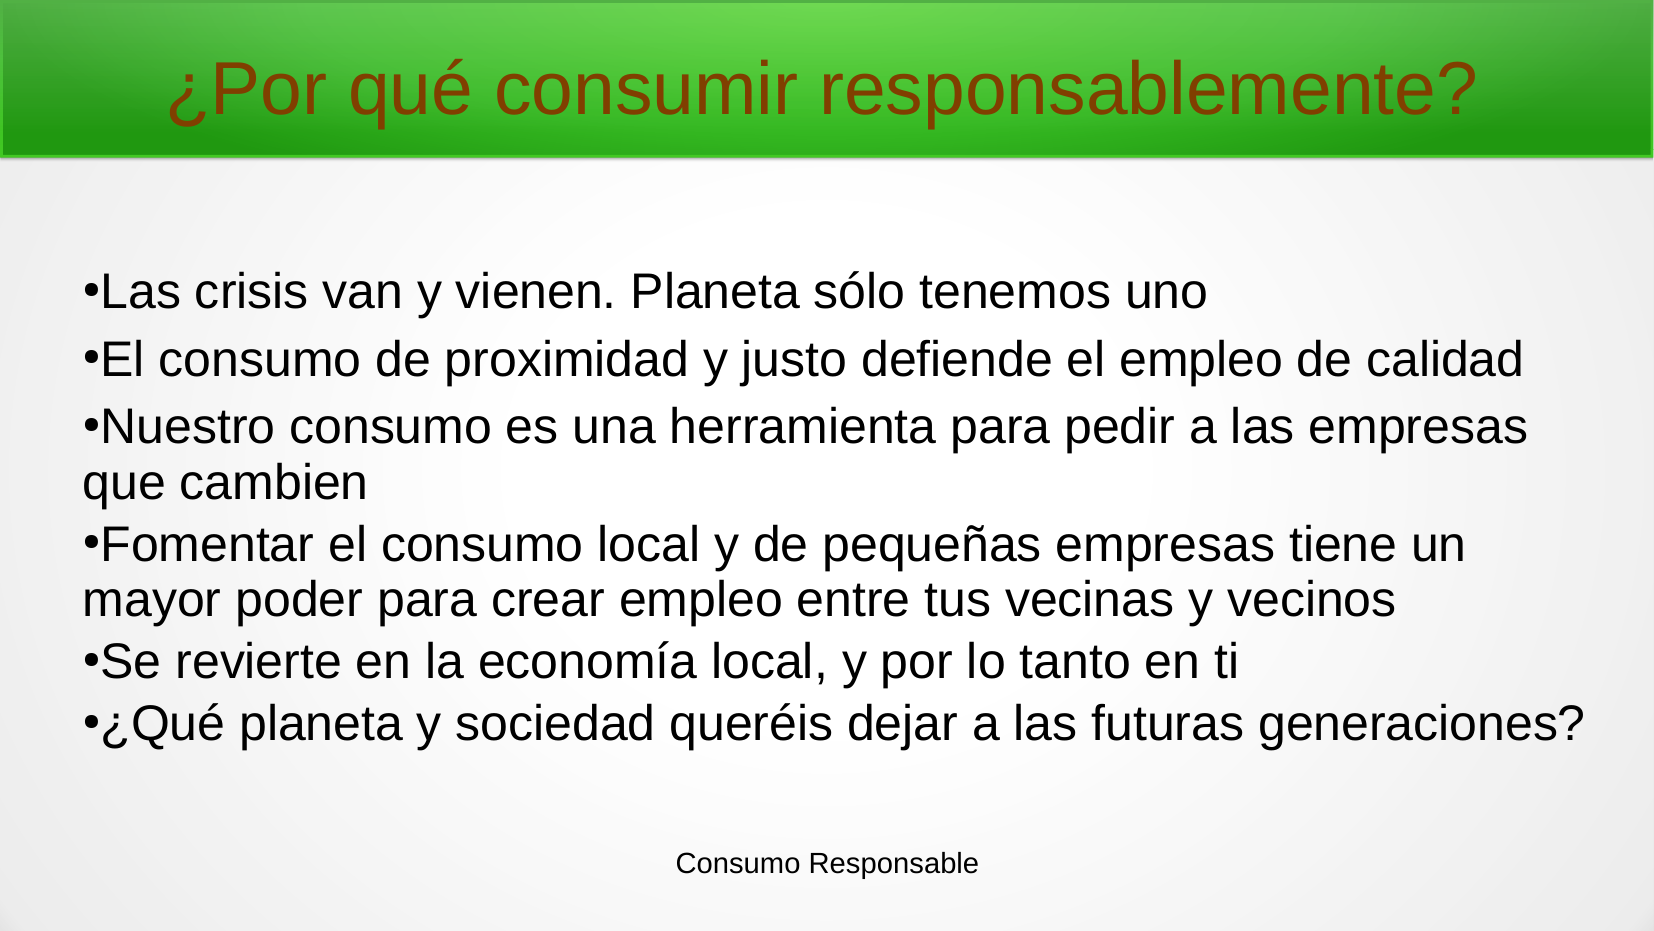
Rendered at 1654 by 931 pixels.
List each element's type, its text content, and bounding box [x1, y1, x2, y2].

title ¿Por qué consumir responsablemente? [82, 35, 1571, 142]
subtitle Las crisis van y vienen. Planeta sólo tenemos uno El consumo de proximidad y justo defiende el empleo de calidad Nuestro consumo es una herramienta para pedir a las empresas que cambien Fomentar el consumo local y de pequeñas empresas tiene un mayor poder para crear empleo entre tus vecinas y vecinos Se revierte en la economía local, y por lo tanto en ti ¿Qué planeta y sociedad queréis dejar a las futuras generaciones? [82, 222, 1595, 792]
